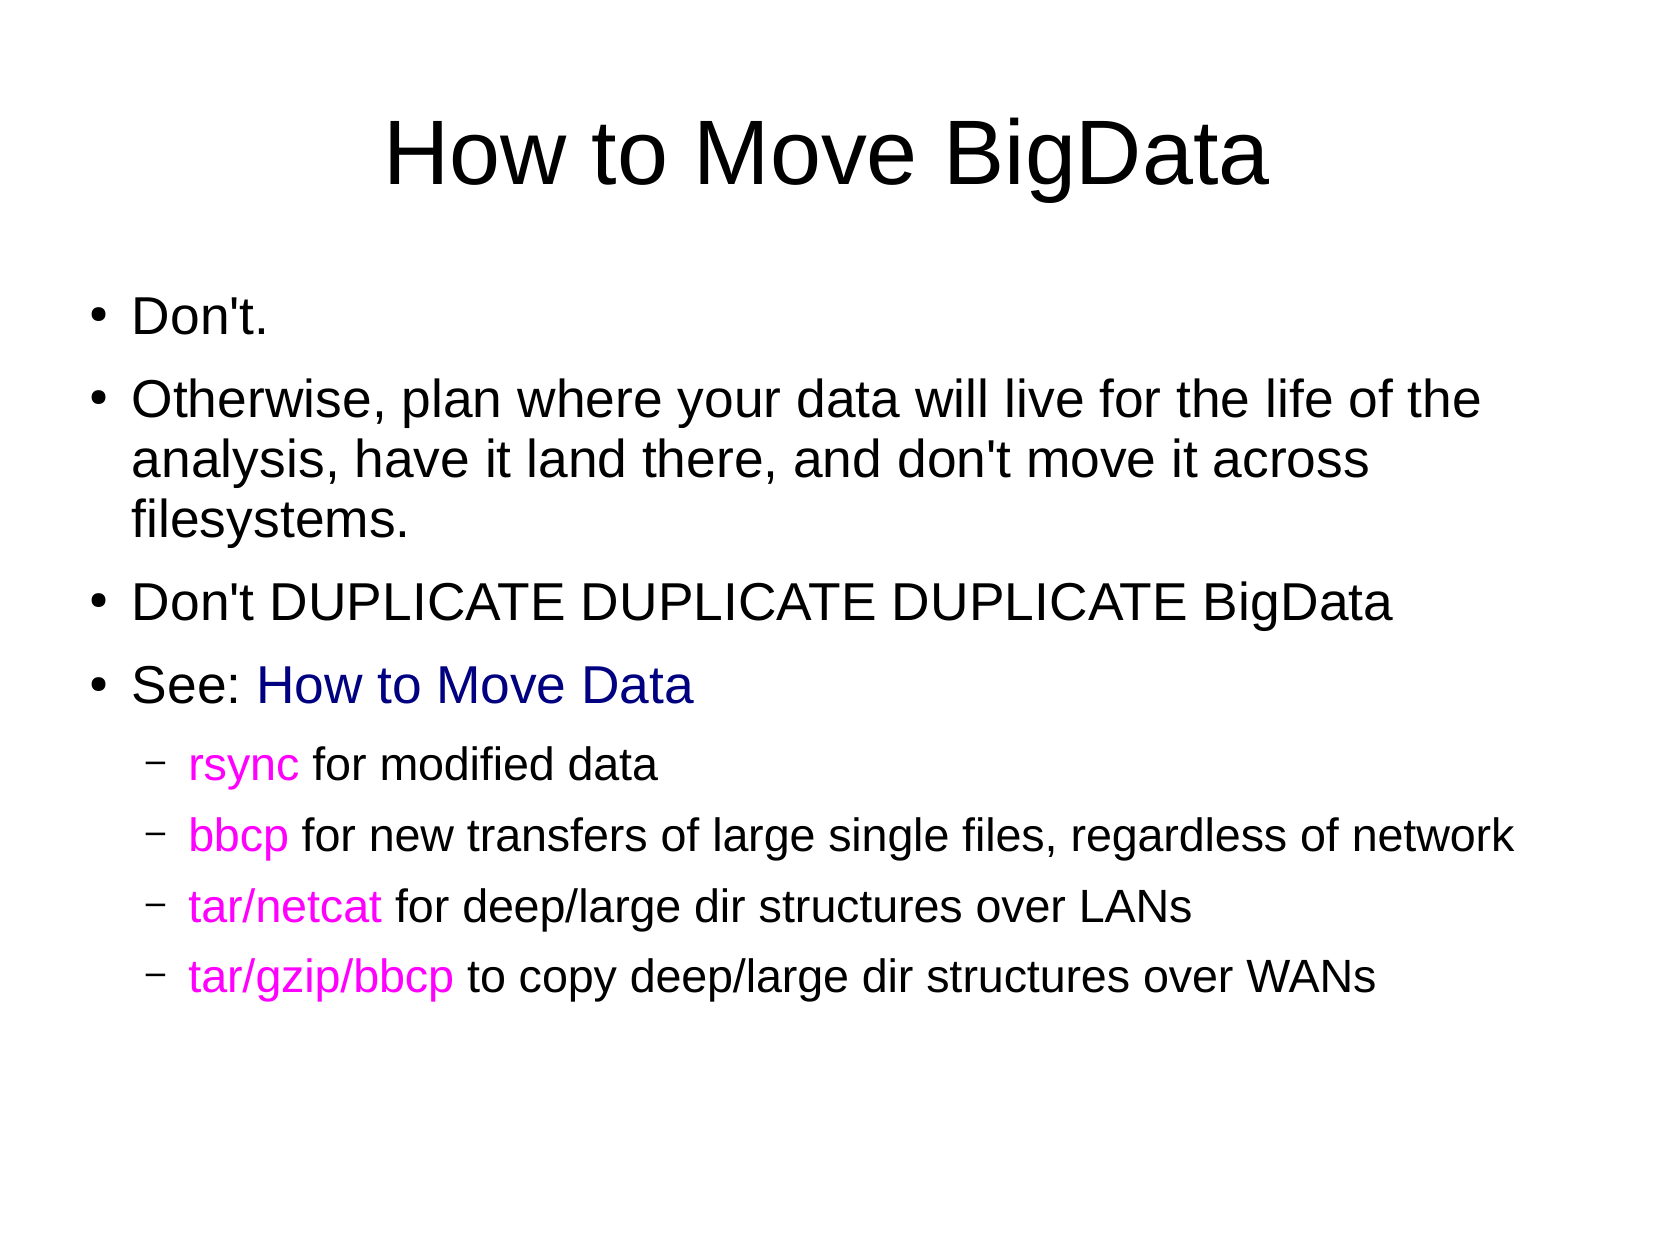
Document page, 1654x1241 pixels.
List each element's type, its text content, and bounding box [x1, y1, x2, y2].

list Don't. Otherwise, plan where your data will live for the life of the analysis, have it land there, and don't move it across filesystems. Don't DUPLICATE DUPLICATE DUPLICATE BigData See: How to Move Data rsync for modified data bbcp for new transfers of large single files, regardless of network tar/netcat for deep/large dir structures over LANs tar/gzip/bbcp to copy deep/large dir structures over WANs [74, 285, 1531, 1006]
title How to Move BigData [82, 49, 1571, 257]
